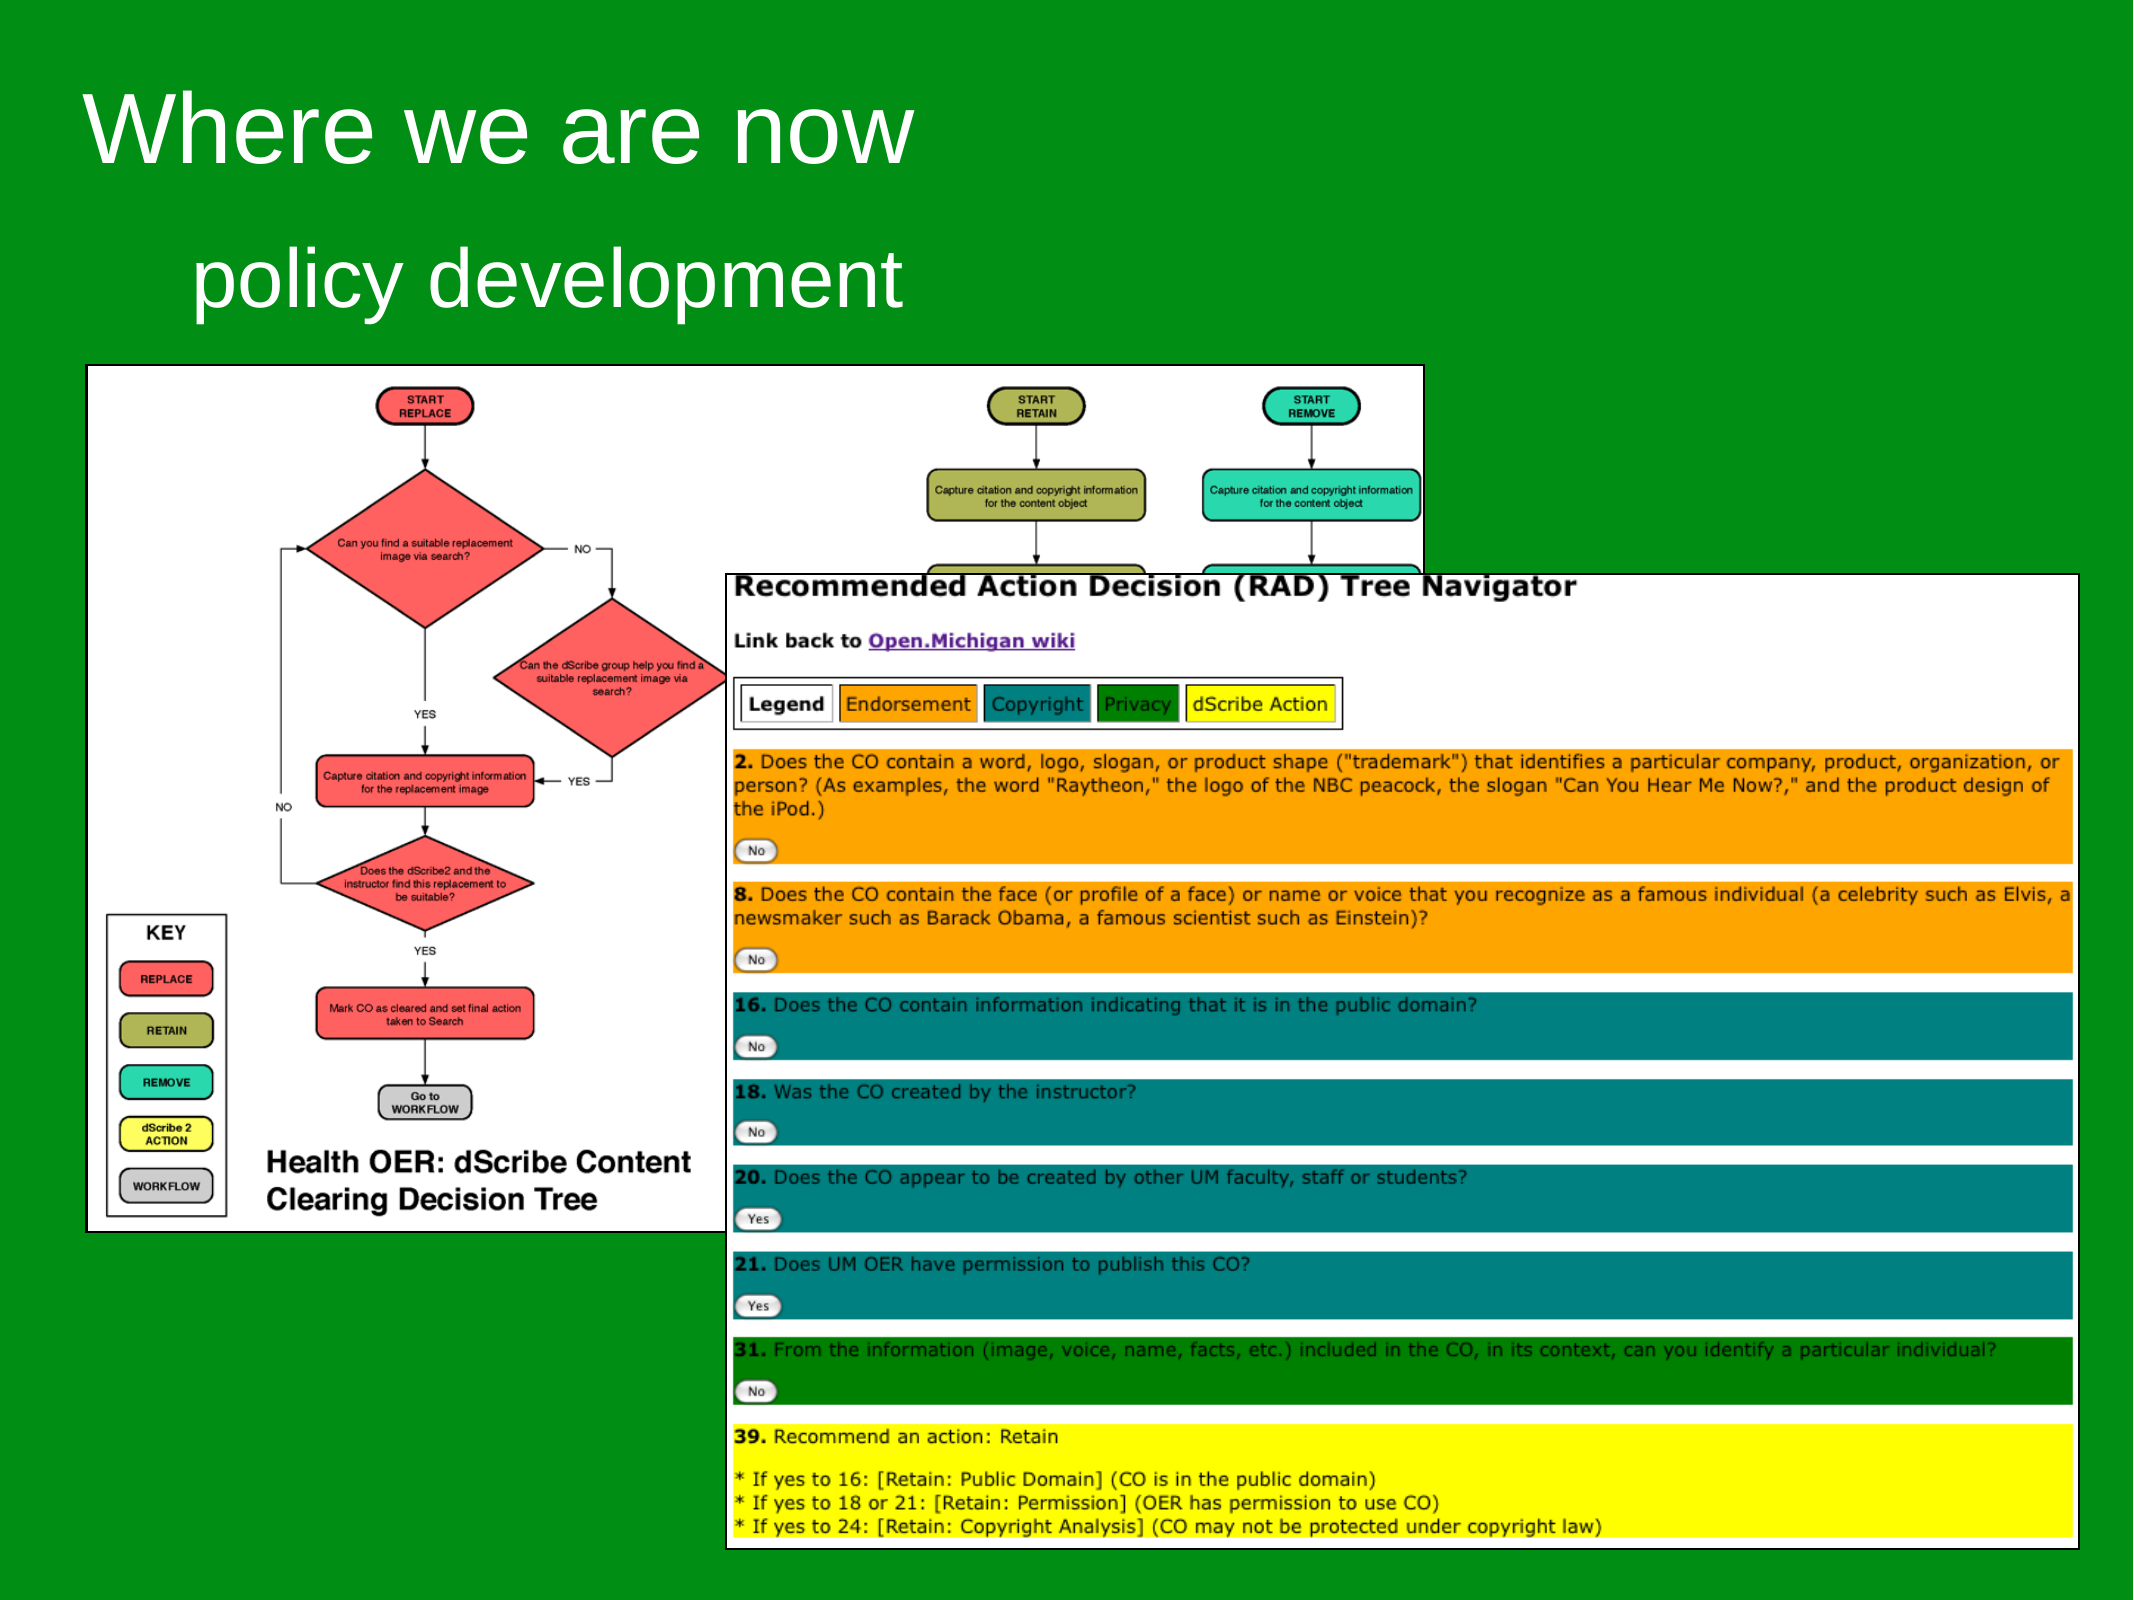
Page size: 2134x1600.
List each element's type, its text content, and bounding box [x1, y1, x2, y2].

text_box policy development [191, 221, 1686, 327]
picture [87, 365, 1423, 1231]
picture [726, 575, 2079, 1548]
text_box Where we are now [82, 63, 916, 184]
